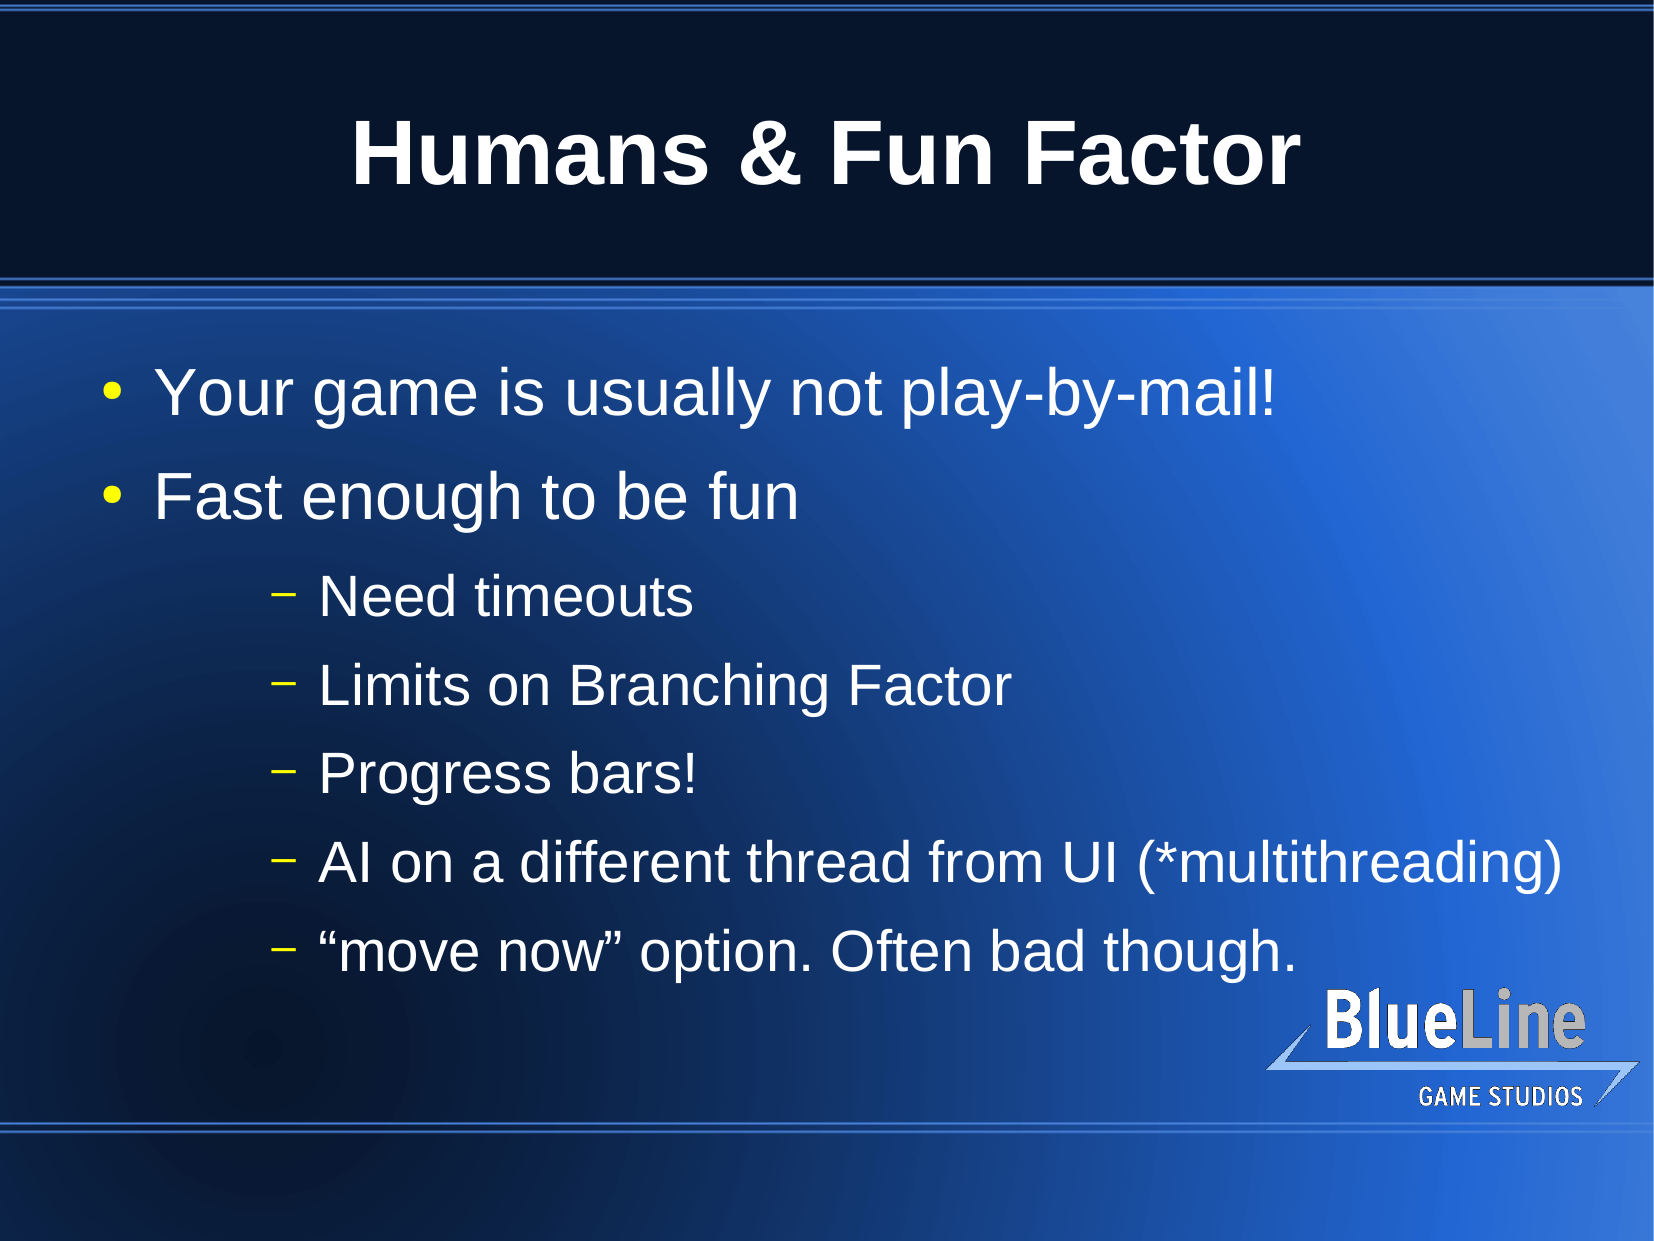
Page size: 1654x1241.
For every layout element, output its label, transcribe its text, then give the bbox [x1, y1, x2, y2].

picture [0, 0, 1654, 1241]
list Your game is usually not play-by-mail! Fast enough to be fun Need timeouts Limits on Branching Factor Progress bars! AI on a different thread from UI (*multithreading) “move now” option. Often bad though. [82, 355, 1571, 1043]
title Humans & Fun Factor [82, 49, 1571, 257]
